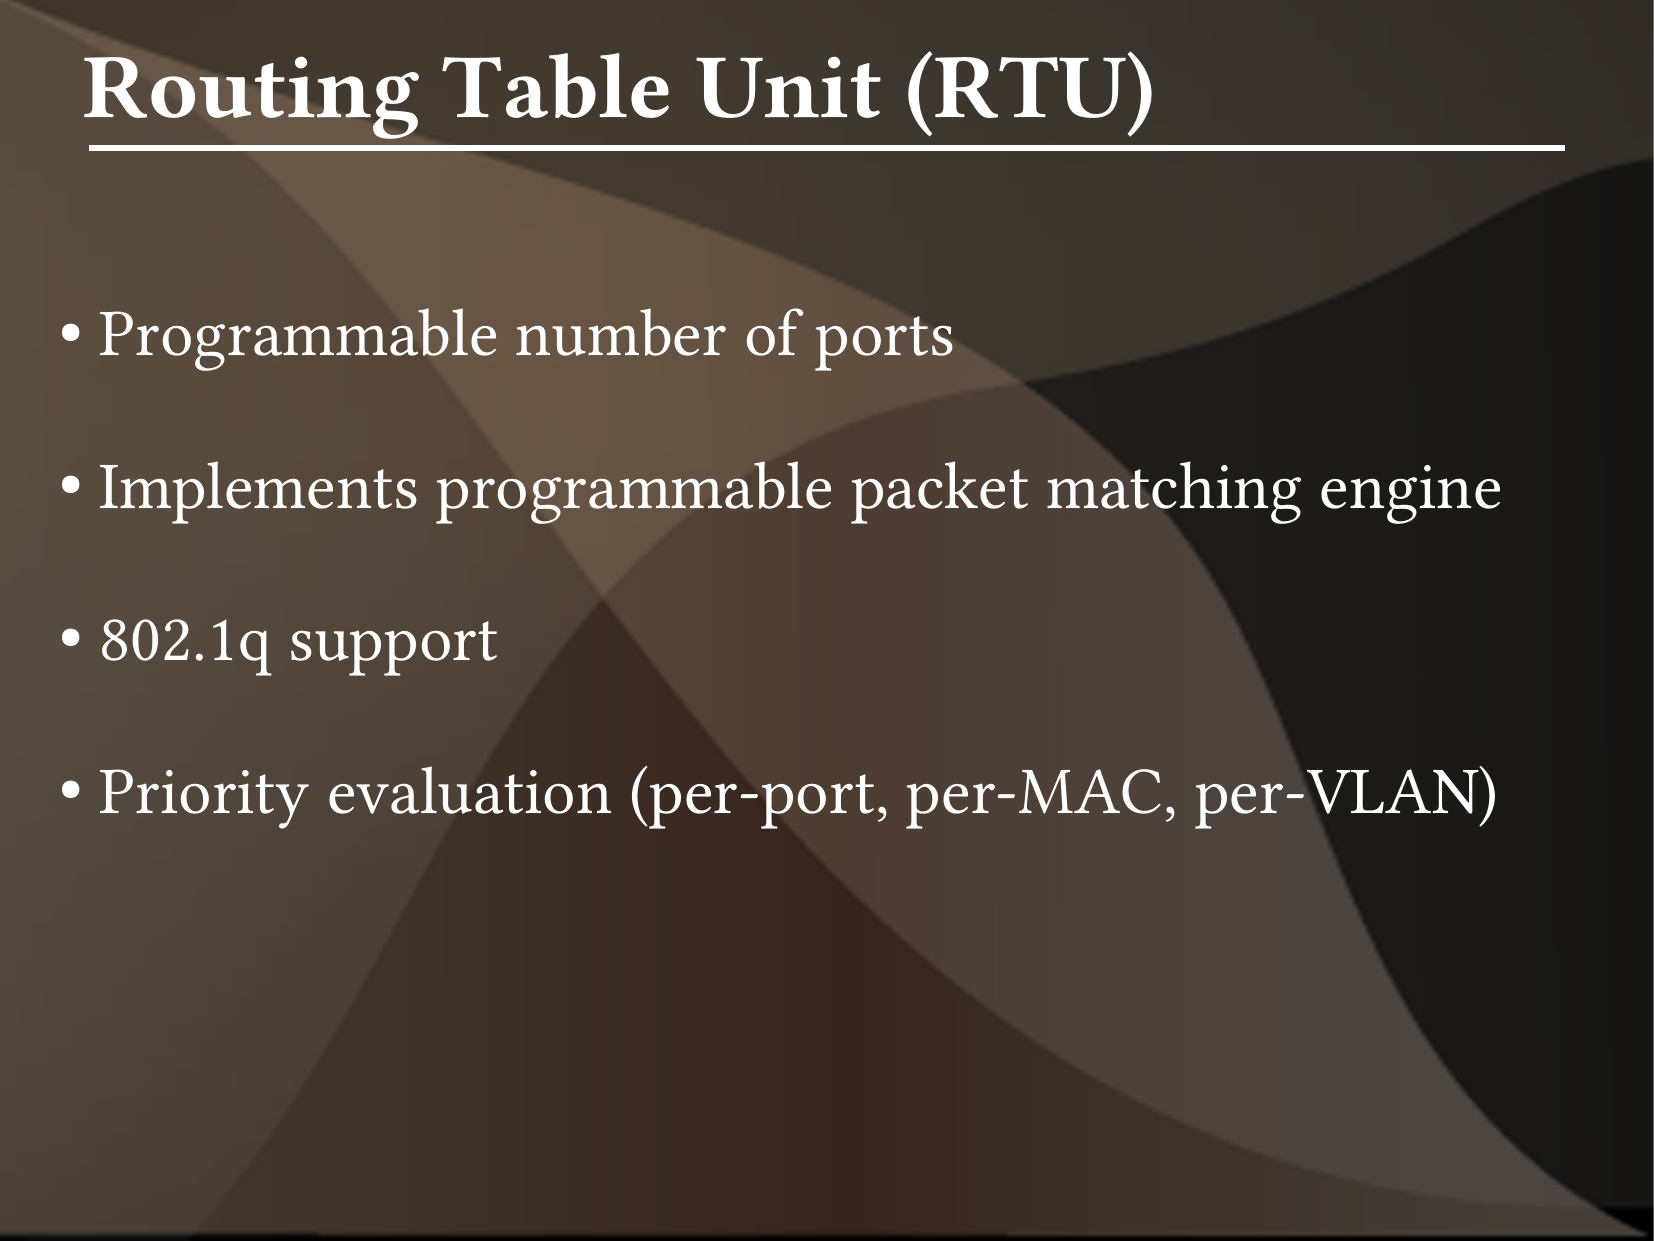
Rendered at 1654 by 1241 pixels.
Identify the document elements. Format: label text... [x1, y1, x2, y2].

picture [0, 0, 1654, 1241]
text_box Programmable number of ports Implements programmable packet matching engine 802.1q support Priority evaluation (per-port, per-MAC, per-VLAN) [59, 168, 1548, 1034]
title Routing Table Unit (RTU) [82, 35, 1571, 140]
